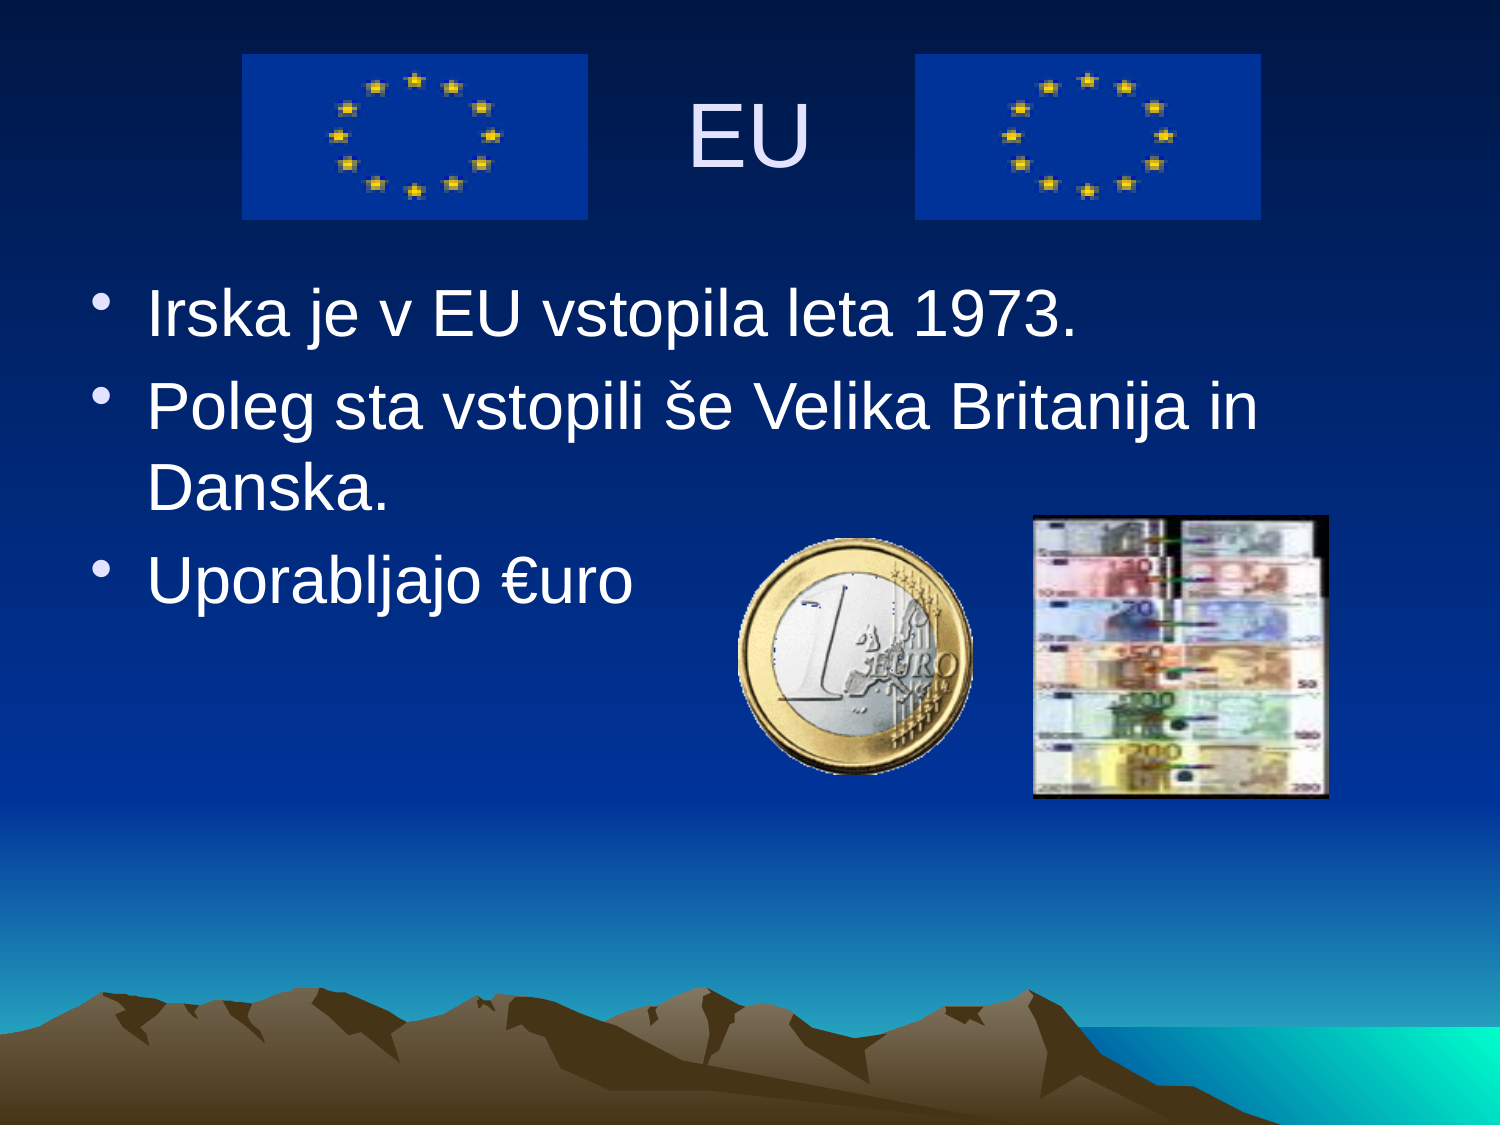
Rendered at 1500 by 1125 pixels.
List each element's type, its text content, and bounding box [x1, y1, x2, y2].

title EU [75, 37, 1425, 225]
picture [1033, 515, 1329, 799]
list Irska je v EU vstopila leta 1973. Poleg sta vstopili še Velika Britanija in Danska. Uporabljajo €uro [75, 262, 1425, 1000]
picture [242, 54, 588, 220]
picture [915, 54, 1261, 220]
picture [738, 538, 973, 775]
